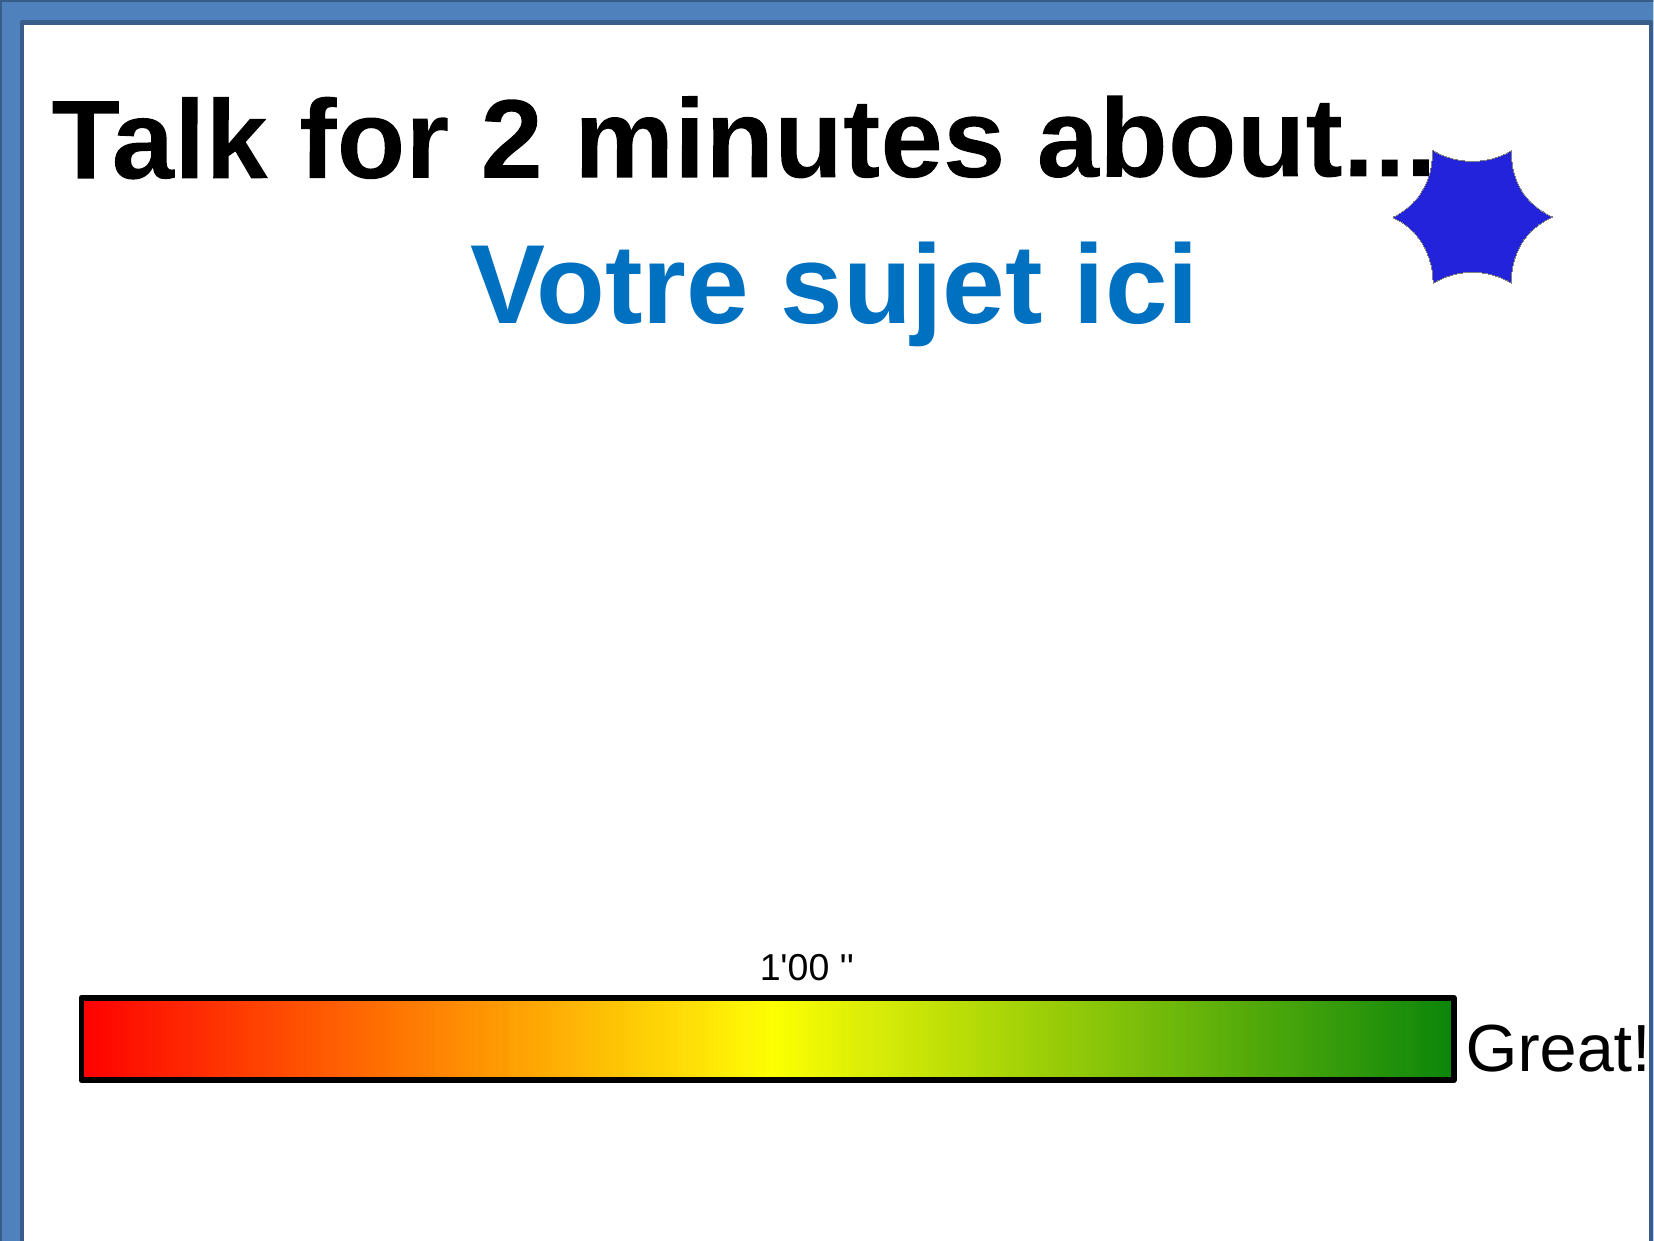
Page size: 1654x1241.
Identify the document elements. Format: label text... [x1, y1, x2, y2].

text_box 1'00 '' [744, 938, 875, 996]
text_box Great! [1450, 997, 1654, 1094]
text_box [1393, 150, 1553, 284]
text_box [0, 0, 1654, 1241]
text_box Votre sujet ici [23, 203, 1654, 355]
picture [84, 1001, 1450, 1077]
text_box Talk for 2 minutes about... [36, 55, 1643, 203]
